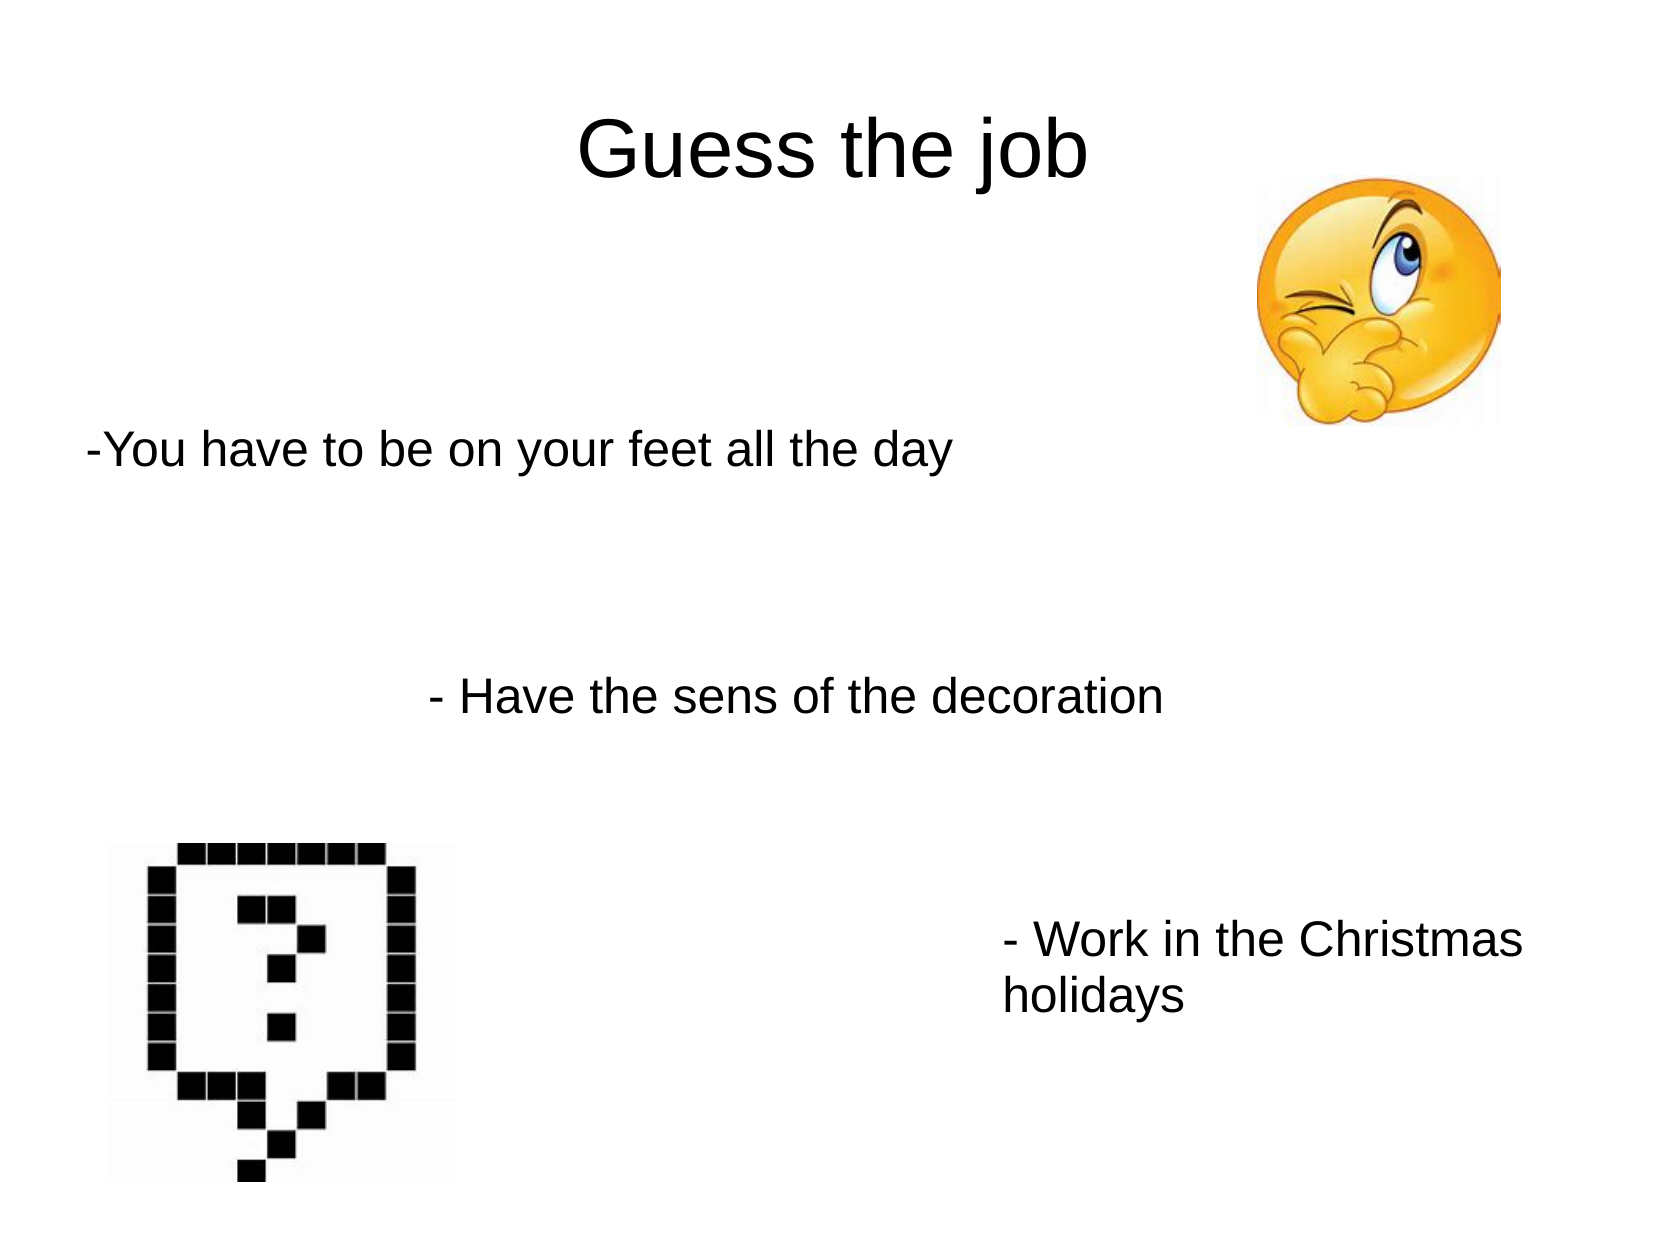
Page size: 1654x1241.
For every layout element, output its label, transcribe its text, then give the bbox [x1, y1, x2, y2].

text_box Guess the job [118, 94, 1560, 203]
picture [1257, 175, 1501, 426]
text_box - Have the sens of the decoration [413, 661, 1182, 732]
picture [106, 843, 457, 1182]
text_box -You have to be on your feet all the day [70, 413, 981, 485]
text_box - Work in the Christmas holidays [987, 904, 1543, 1031]
